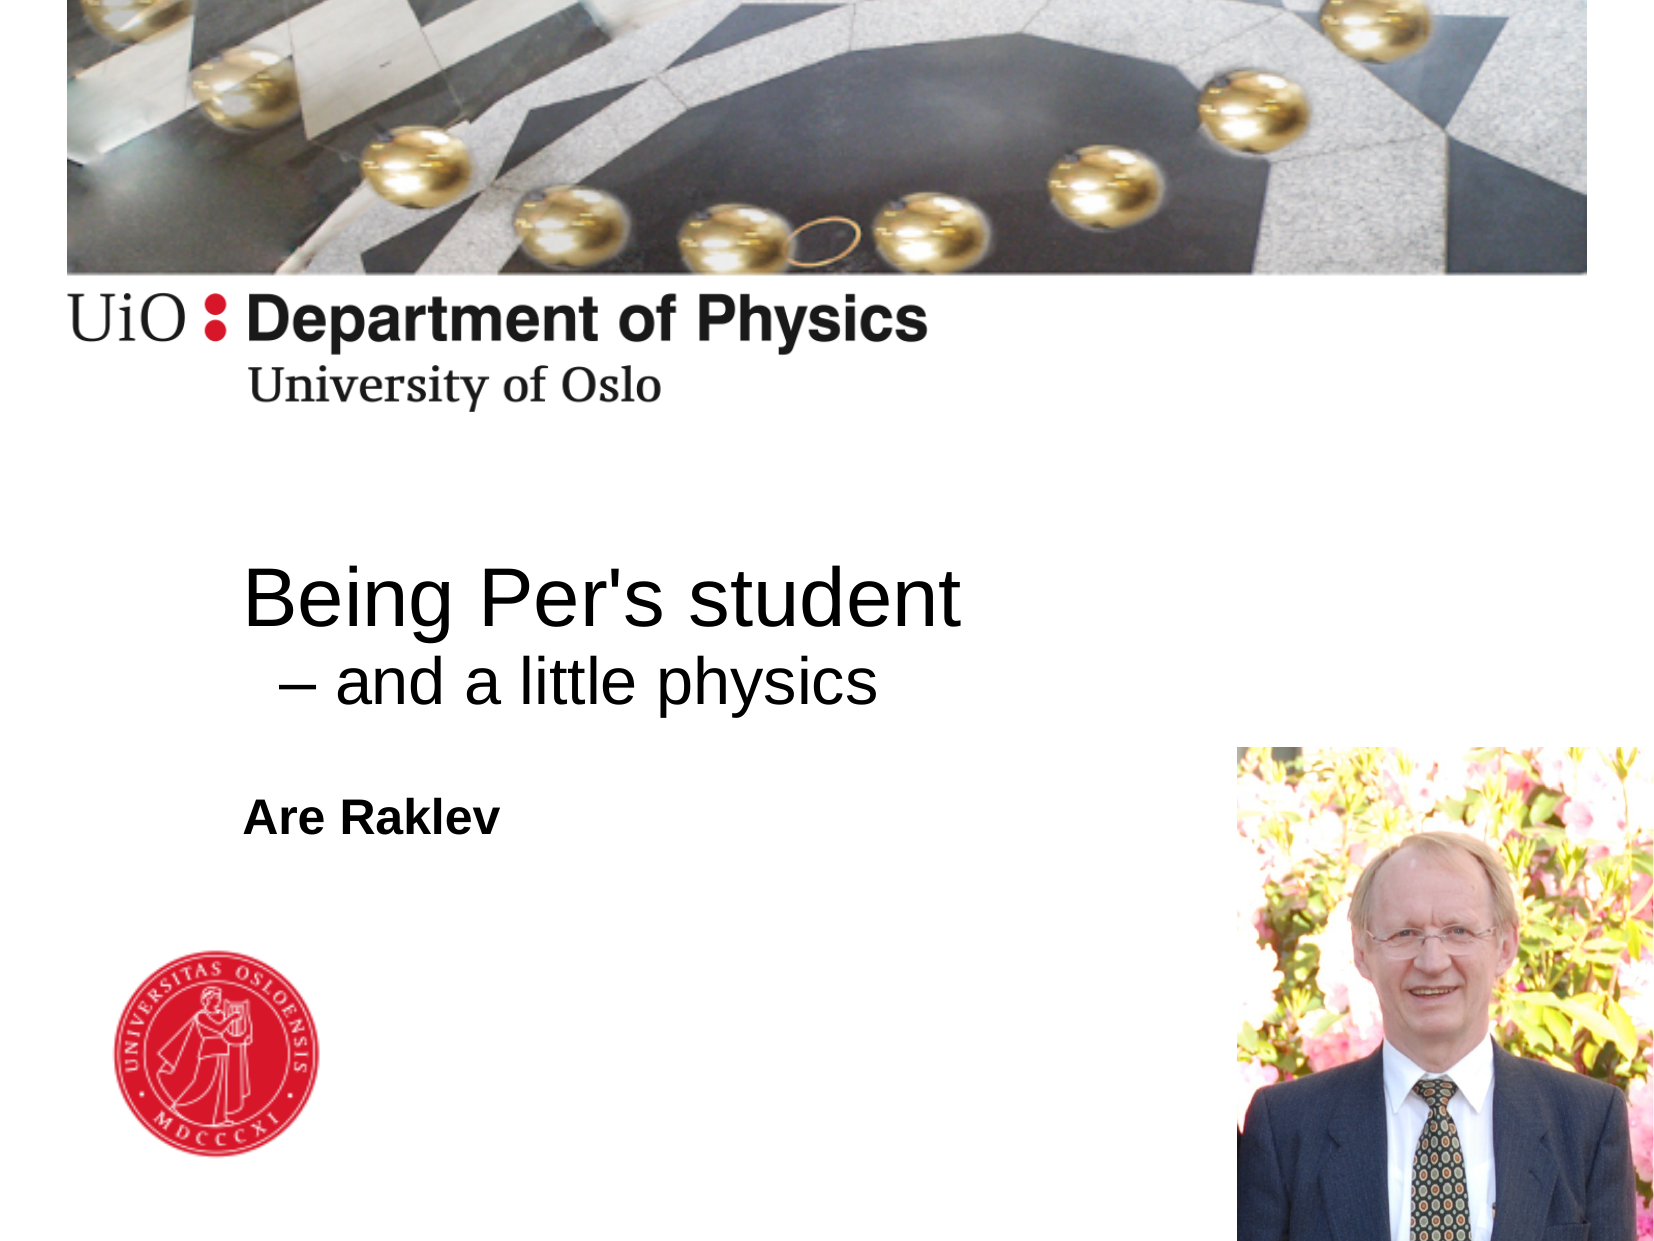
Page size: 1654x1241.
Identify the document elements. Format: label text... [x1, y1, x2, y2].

picture [1237, 747, 1654, 1241]
picture [109, 945, 326, 1165]
title Are Raklev [242, 749, 1237, 886]
picture [67, 0, 1587, 283]
subtitle Being Per's student – and a little physics [242, 550, 1627, 719]
picture [63, 288, 938, 415]
